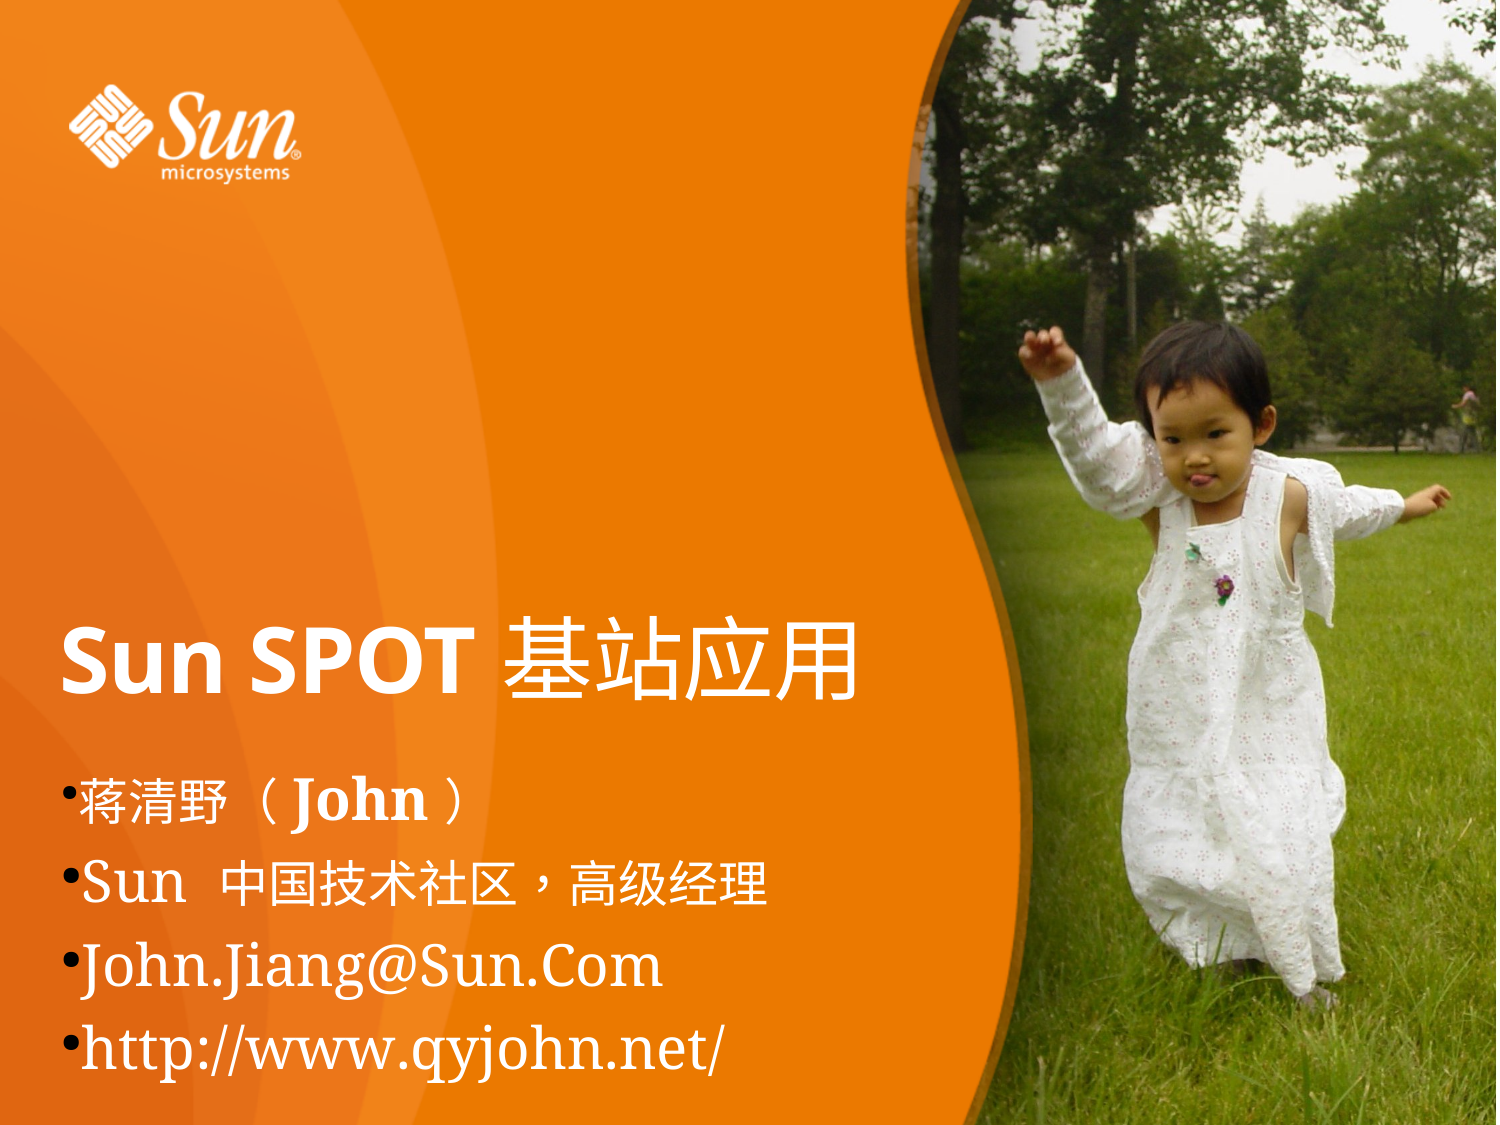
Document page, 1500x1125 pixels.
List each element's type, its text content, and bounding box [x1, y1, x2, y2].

title Sun SPOT基站应用 [59, 470, 1034, 716]
list 蒋清野（John） Sun 中国技术社区，高级经理 John.Jiang@Sun.Com http://www.qyjohn.net/ [60, 766, 1051, 1049]
picture [0, 0, 1500, 1125]
